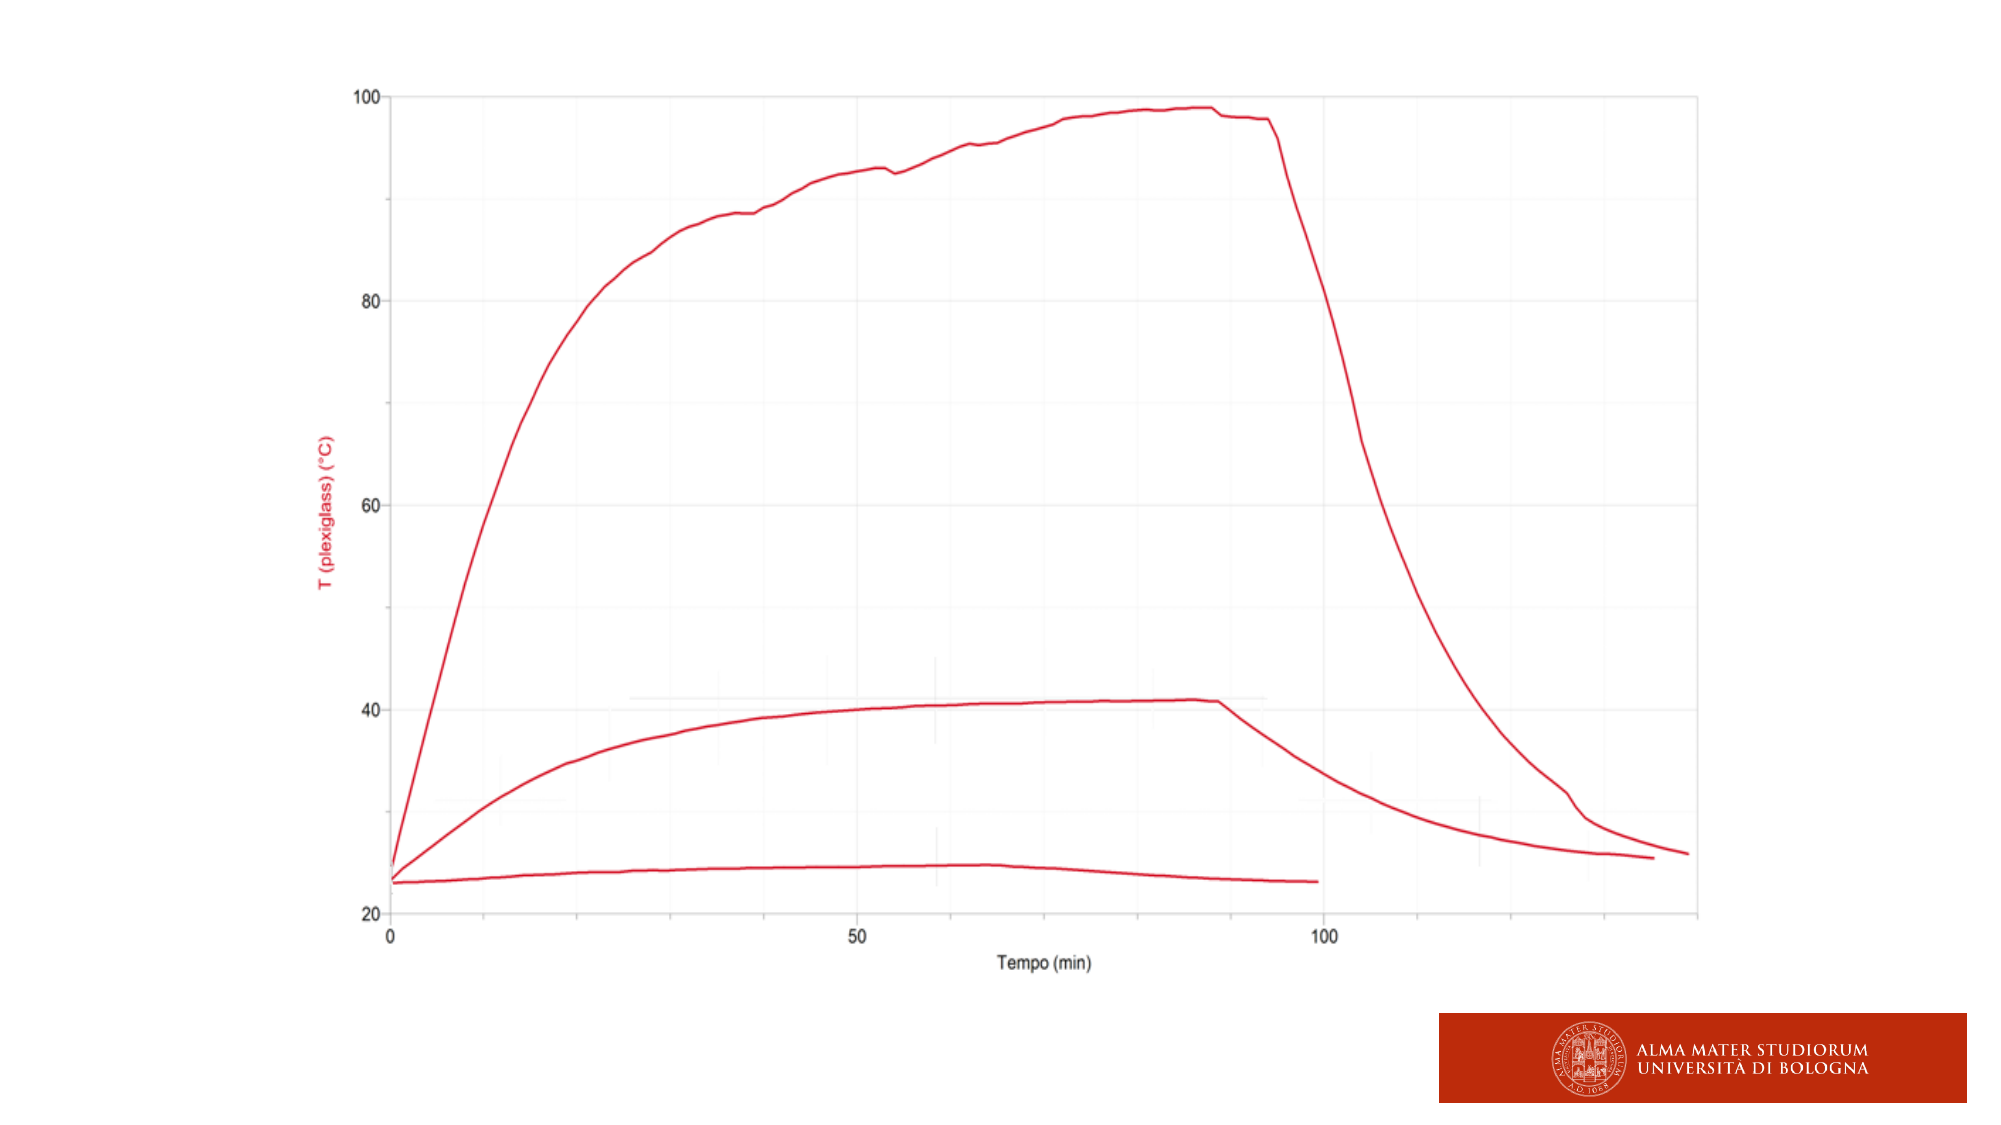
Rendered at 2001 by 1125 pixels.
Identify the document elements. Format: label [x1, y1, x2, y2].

picture [301, 73, 1727, 988]
